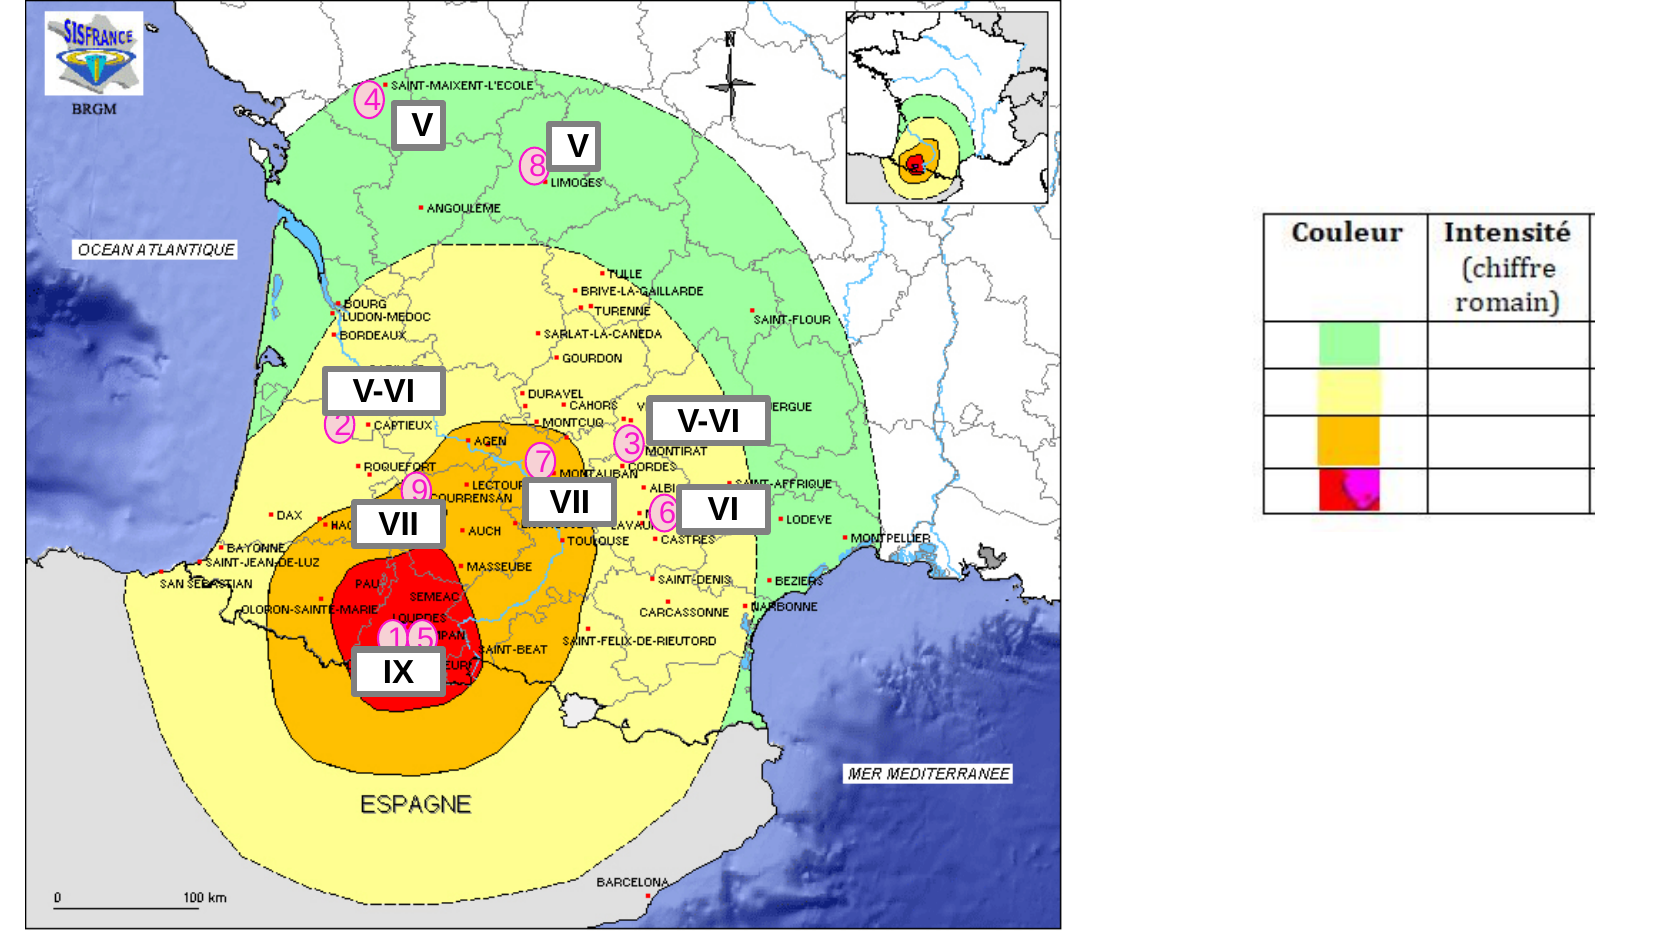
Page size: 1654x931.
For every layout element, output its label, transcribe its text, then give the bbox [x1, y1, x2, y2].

text_box 2 [324, 414, 355, 443]
text_box 5 [407, 620, 438, 649]
text_box VII [525, 479, 615, 524]
text_box 4 [354, 81, 384, 119]
text_box 6 [649, 494, 679, 532]
text_box IX [354, 649, 443, 694]
text_box 3 [614, 425, 644, 463]
text_box 9 [401, 472, 432, 501]
text_box 8 [519, 147, 549, 185]
picture [1252, 206, 1595, 532]
text_box 9 [415, 481, 424, 491]
text_box V-VI [324, 369, 443, 414]
text_box 7 [525, 442, 556, 479]
text_box VII [354, 501, 443, 547]
text_box V-VI [649, 398, 768, 443]
text_box 1 [377, 620, 407, 649]
text_box V [393, 103, 443, 148]
text_box V [549, 124, 599, 169]
picture [25, 0, 1063, 931]
text_box VI [679, 487, 768, 532]
